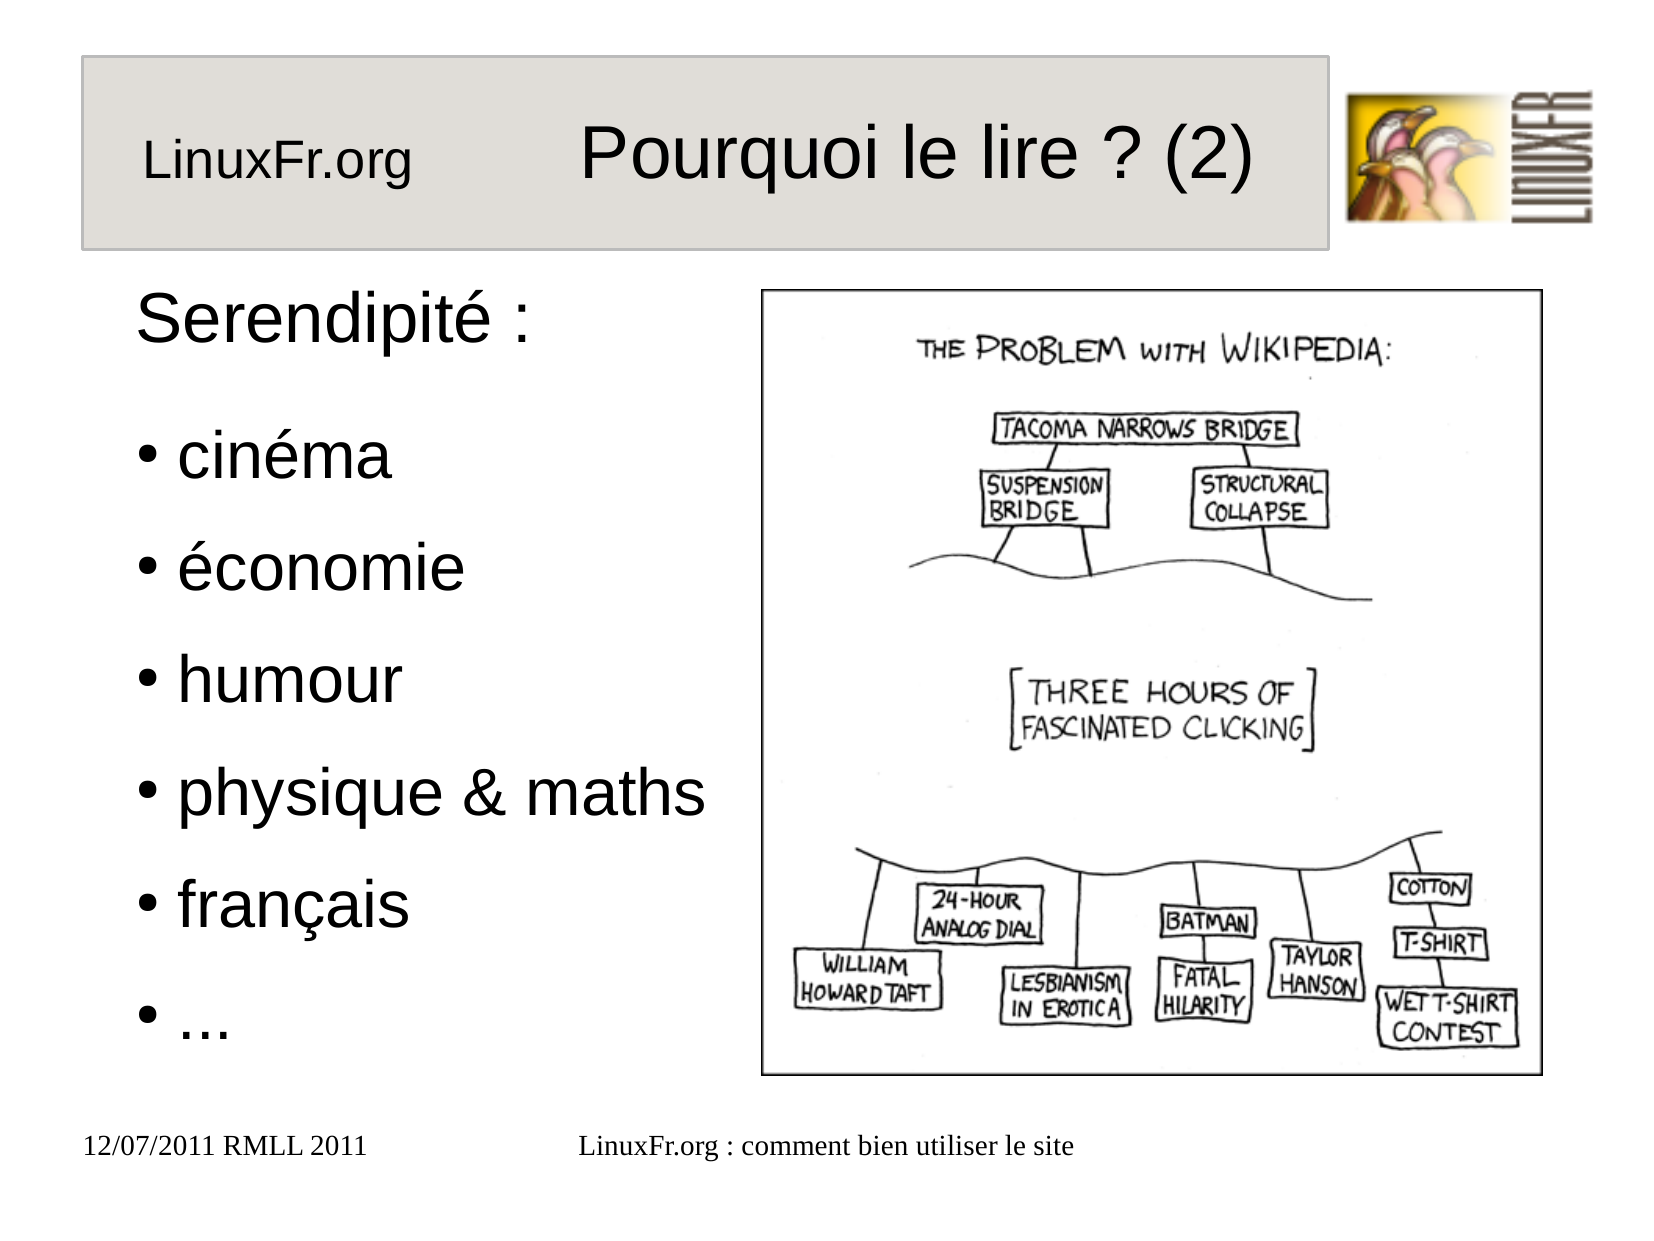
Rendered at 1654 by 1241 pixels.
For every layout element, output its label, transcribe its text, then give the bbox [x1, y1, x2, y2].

subtitle Serendipité : cinéma économie humour physique & maths français ... [135, 278, 727, 1213]
picture [761, 289, 1543, 1076]
title LinuxFr.org Pourquoi le lire ? (2) [82, 56, 1329, 250]
picture [1341, 88, 1601, 229]
